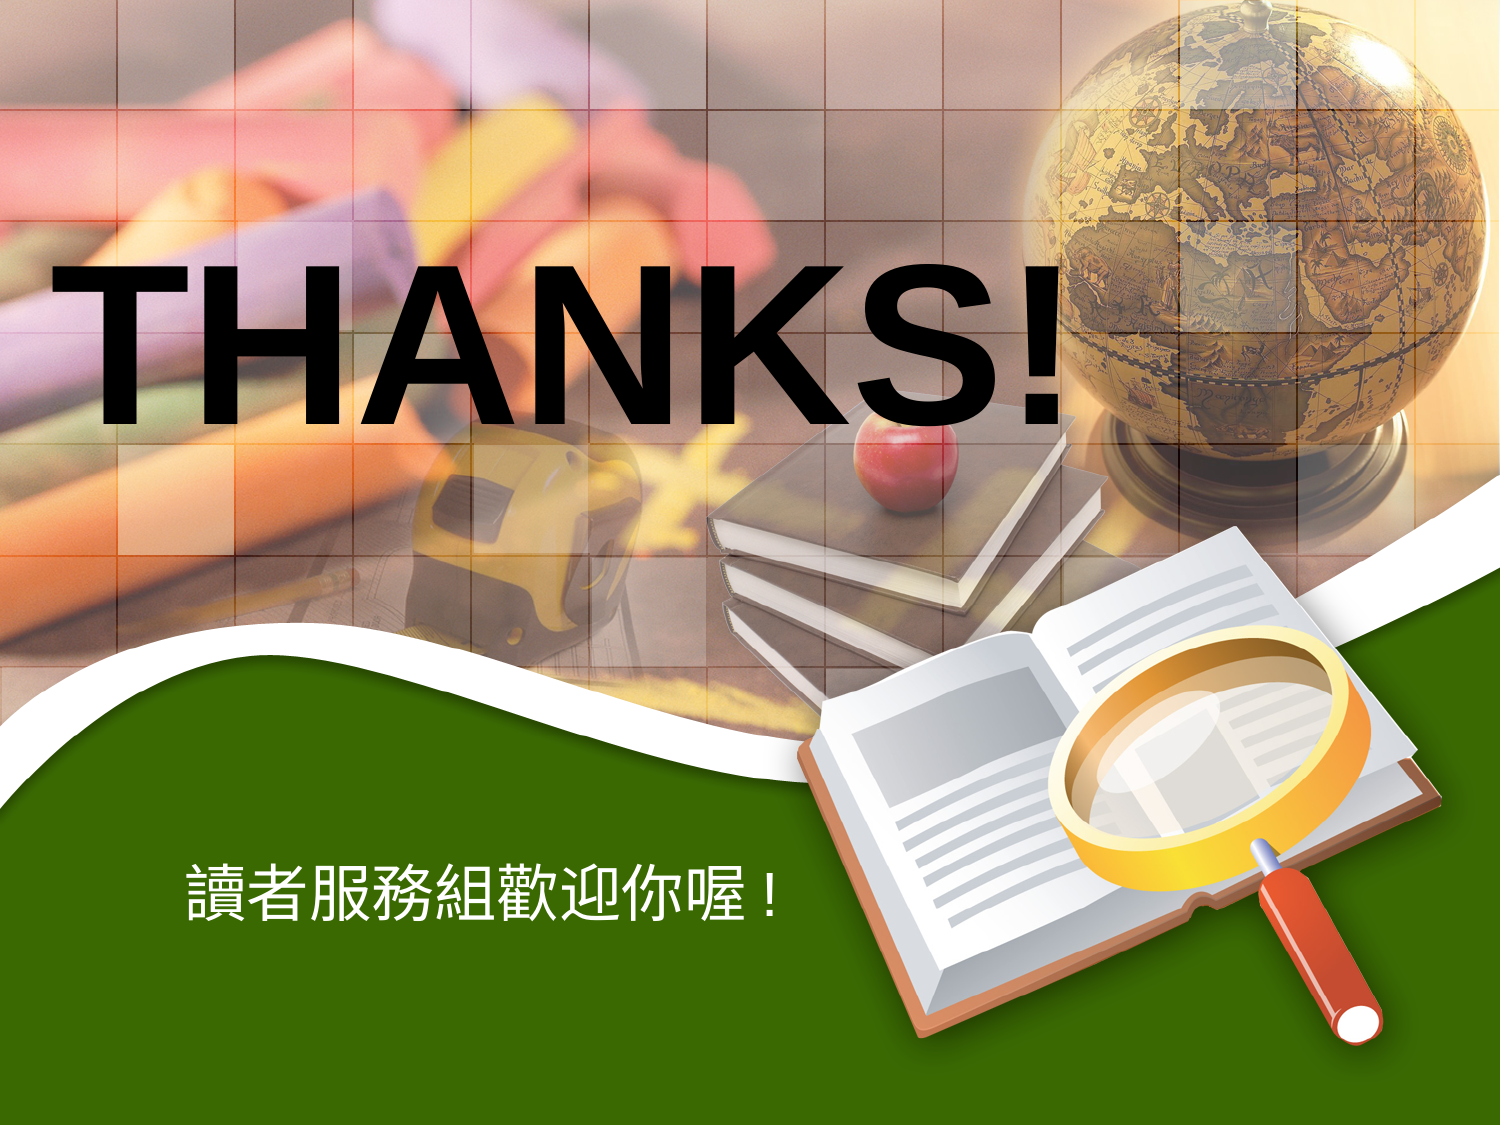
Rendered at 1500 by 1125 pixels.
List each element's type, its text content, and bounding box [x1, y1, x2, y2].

text_box THANKS! [35, 188, 1107, 480]
text_box 讀者服務組歡迎你喔! [19, 855, 802, 1078]
